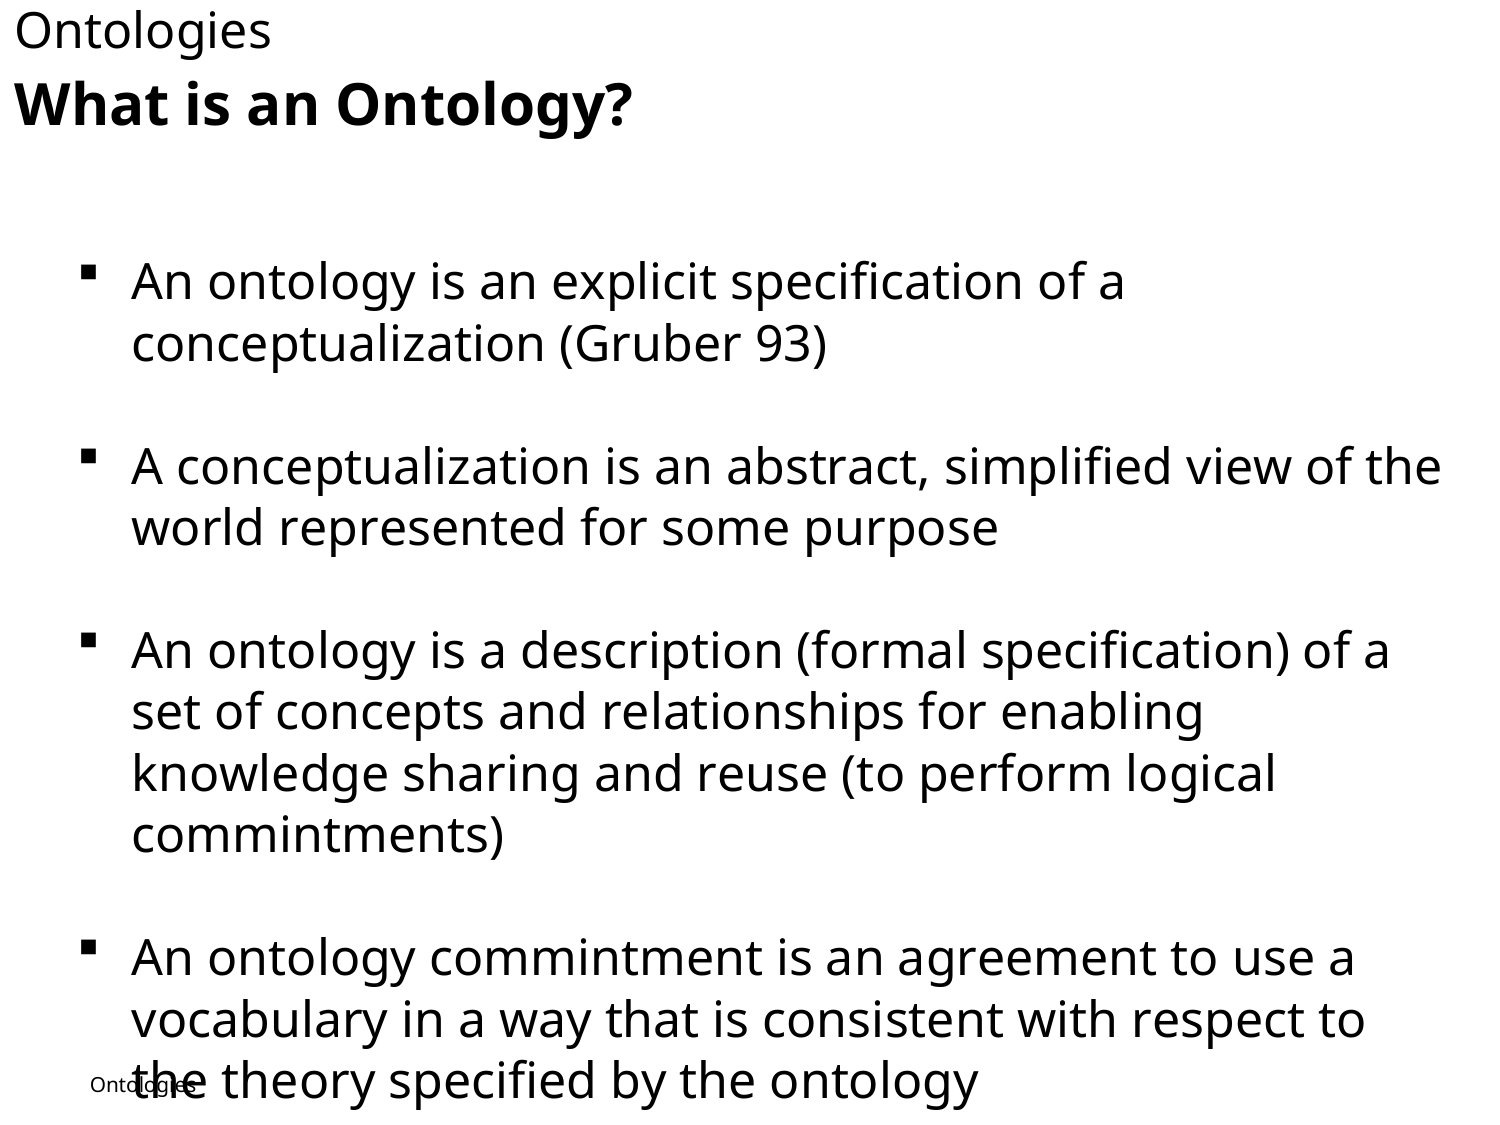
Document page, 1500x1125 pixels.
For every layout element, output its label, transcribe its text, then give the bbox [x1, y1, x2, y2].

title Ontologies What is an Ontology? [0, 0, 1400, 150]
list An ontology is an explicit specification of a conceptualization (Gruber 93) A conceptualization is an abstract, simplified view of the world represented for some purpose An ontology is a description (formal specification) of a set of concepts and relationships for enabling knowledge sharing and reuse (to perform logical commintments) An ontology commintment is an agreement to use a vocabulary in a way that is consistent with respect to the theory specified by the ontology [62, 174, 1463, 1013]
